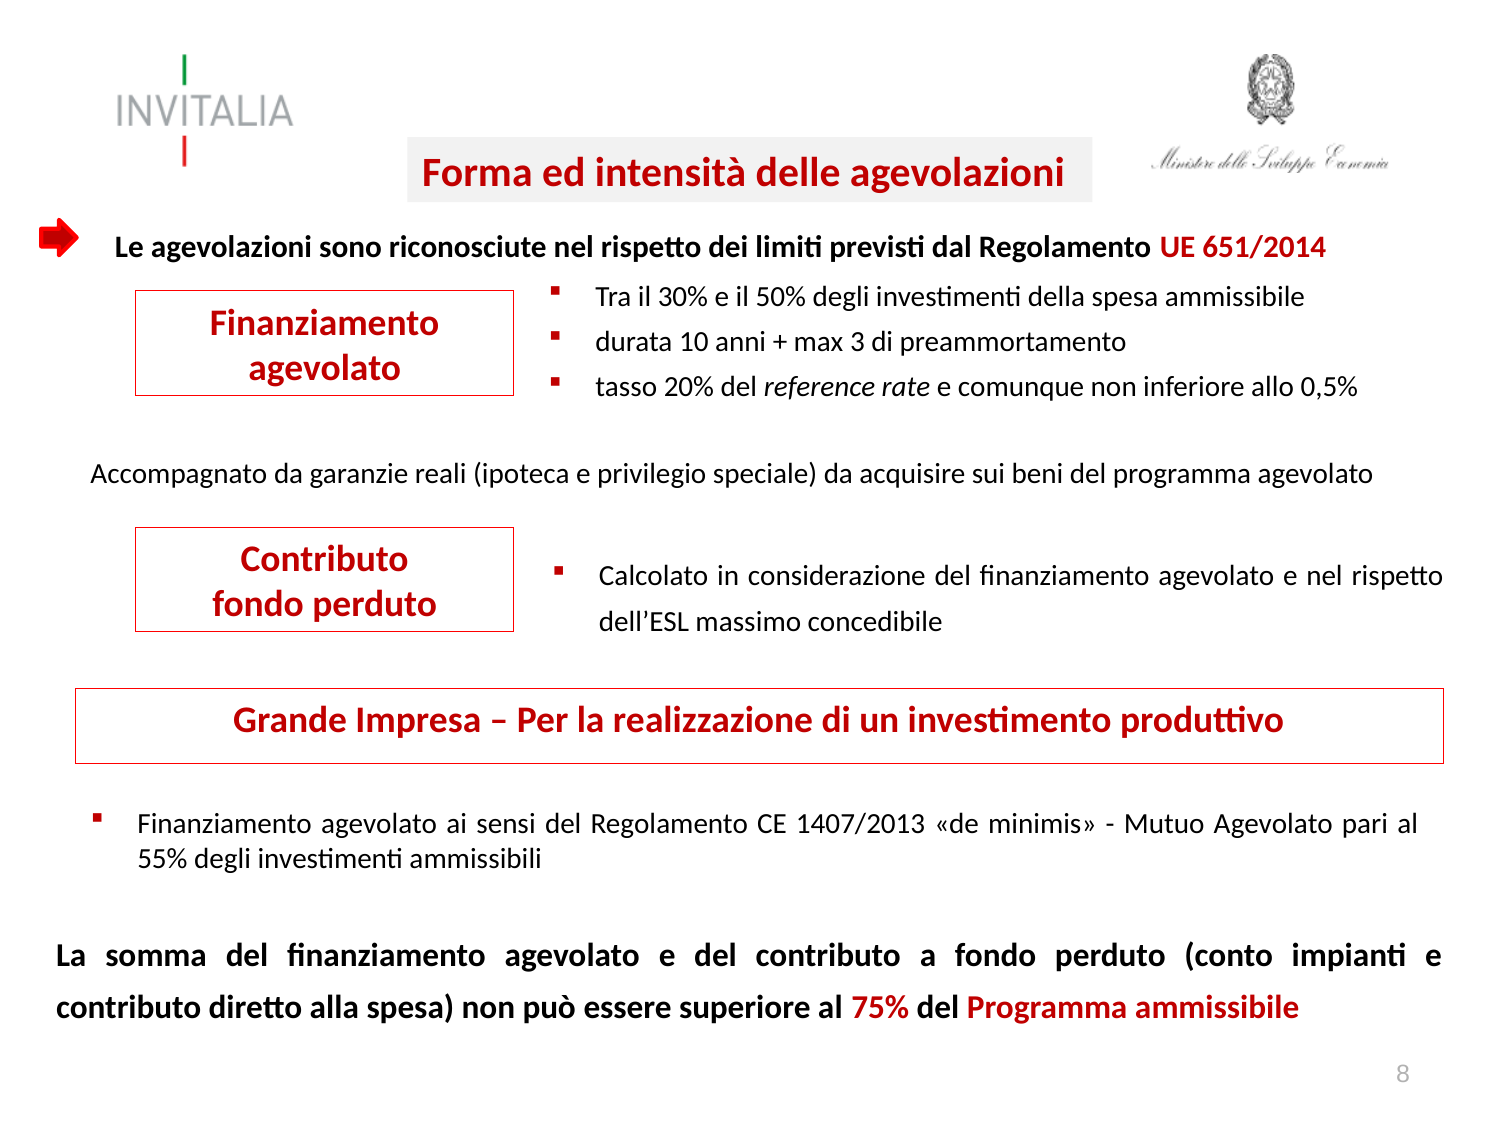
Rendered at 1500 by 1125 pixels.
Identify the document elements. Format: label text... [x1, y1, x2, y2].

text_box Calcolato in considerazione del finanziamento agevolato e nel rispetto dell’ESL massimo concedibile [537, 538, 1459, 645]
text_box Forma ed intensità delle agevolazioni [407, 137, 1093, 203]
text_box [41, 219, 77, 256]
picture [76, 54, 302, 173]
text_box Accompagnato da garanzie reali (ipoteca e privilegio speciale) da acquisire sui beni del programma agevolato [75, 446, 1459, 497]
text_box Tra il 30% e il 50% degli investimenti della spesa ammissibile durata 10 anni + max 3 di preammortamento tasso 20% del reference rate e comunque non inferiore allo 0,5% [533, 272, 1459, 411]
title Grande Impresa – Per la realizzazione di un investimento produttivo [75, 688, 1444, 764]
text_box Le agevolazioni sono riconosciute nel rispetto dei limiti previsti dal Regolamento UE 651/2014 [100, 208, 1459, 272]
text_box Finanziamento agevolato ai sensi del Regolamento CE 1407/2013 «de minimis» - Mutuo Agevolato pari al 55% degli investimenti ammissibili [75, 796, 1435, 873]
text_box Contributo fondo perduto [135, 527, 514, 632]
text_box La somma del finanziamento agevolato e del contributo a fondo perduto (conto impianti e contributo diretto alla spesa) non può essere superiore al 75% del Programma ammissibile [41, 914, 1459, 1033]
text_box Finanziamento agevolato [135, 290, 514, 396]
slide_number <numero> [1074, 1042, 1425, 1103]
